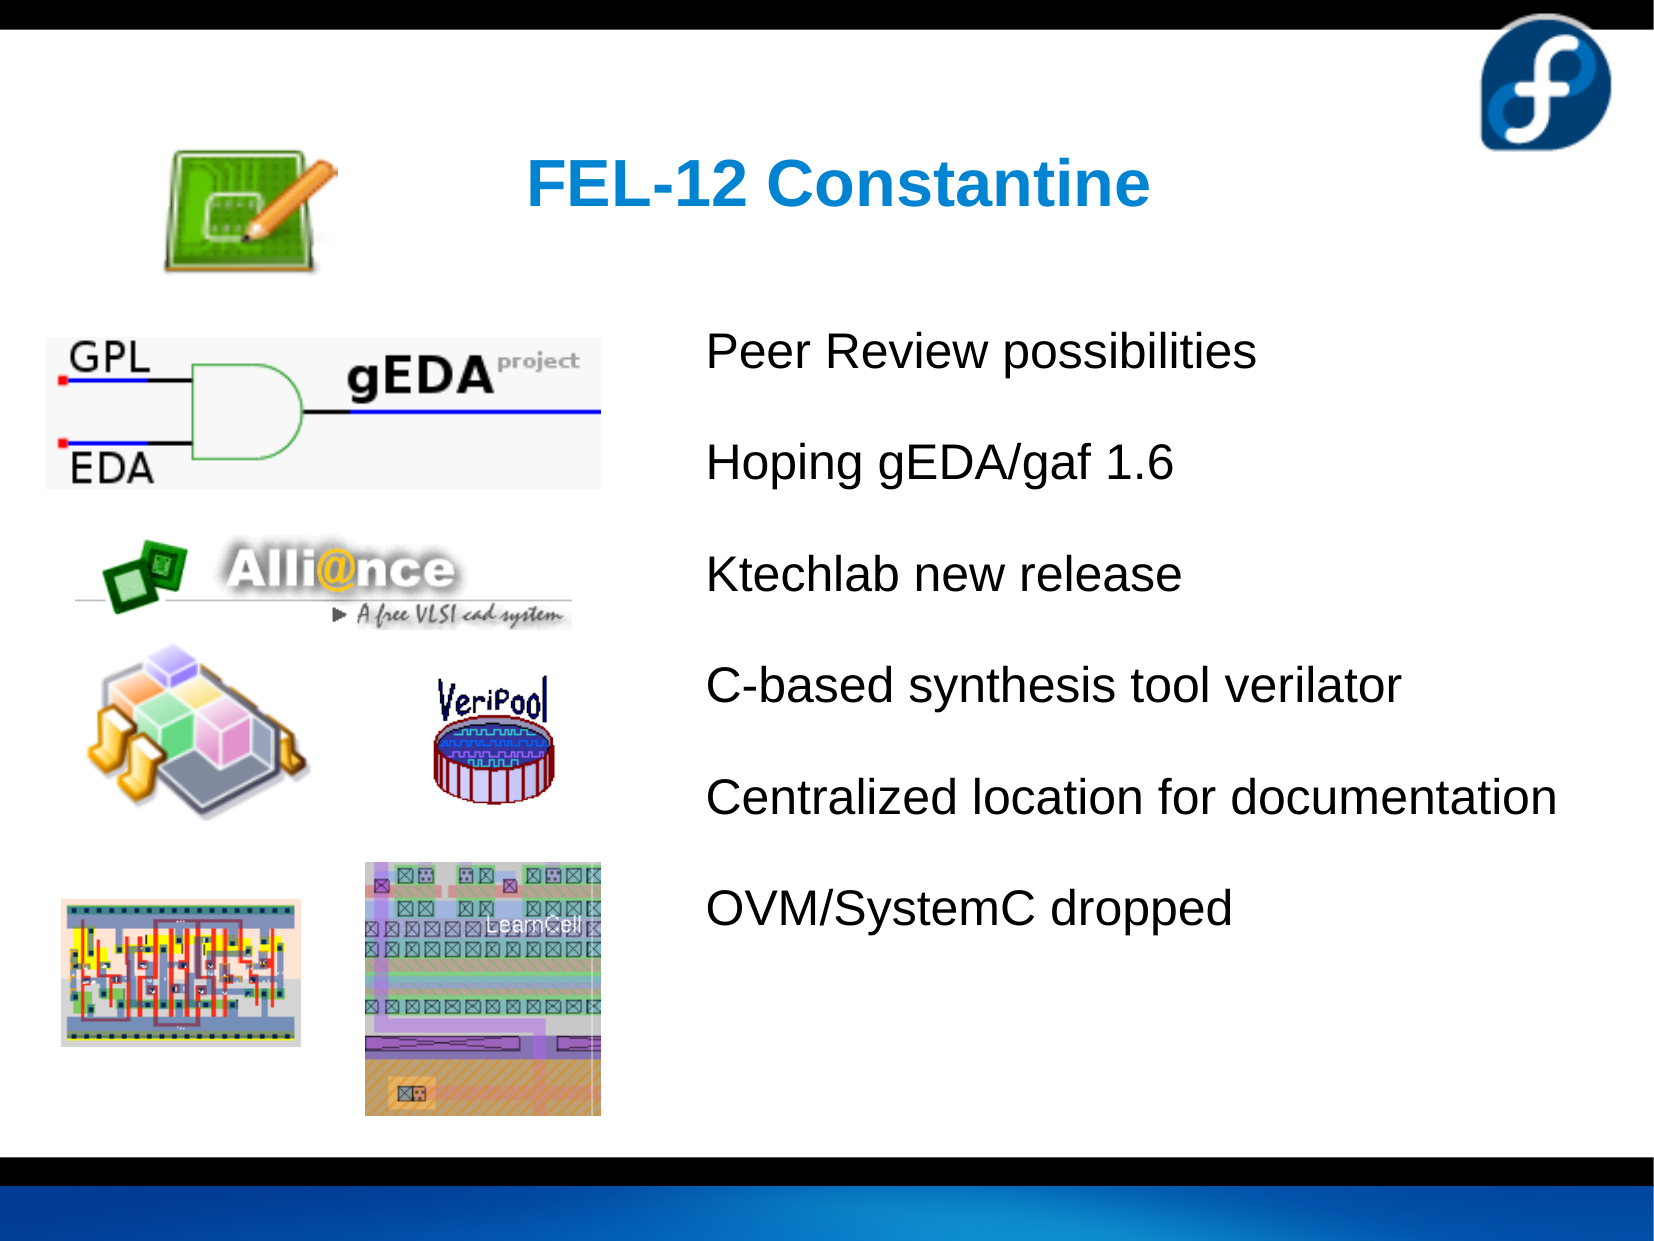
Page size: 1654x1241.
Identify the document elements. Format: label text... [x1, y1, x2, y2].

picture [365, 862, 601, 1116]
picture [147, 112, 338, 283]
picture [61, 899, 301, 1047]
picture [75, 524, 572, 630]
picture [838, 12, 1622, 254]
picture [46, 337, 601, 490]
picture [429, 674, 563, 810]
picture [75, 637, 317, 826]
text_box FEL-12 Constantine [511, 138, 1169, 228]
picture [0, 1186, 1654, 1241]
text_box Peer Review possibilities Hoping gEDA/gaf 1.6 Ktechlab new release C-based synthesis tool verilator Centralized location for documentation OVM/SystemC dropped [690, 315, 1574, 1013]
